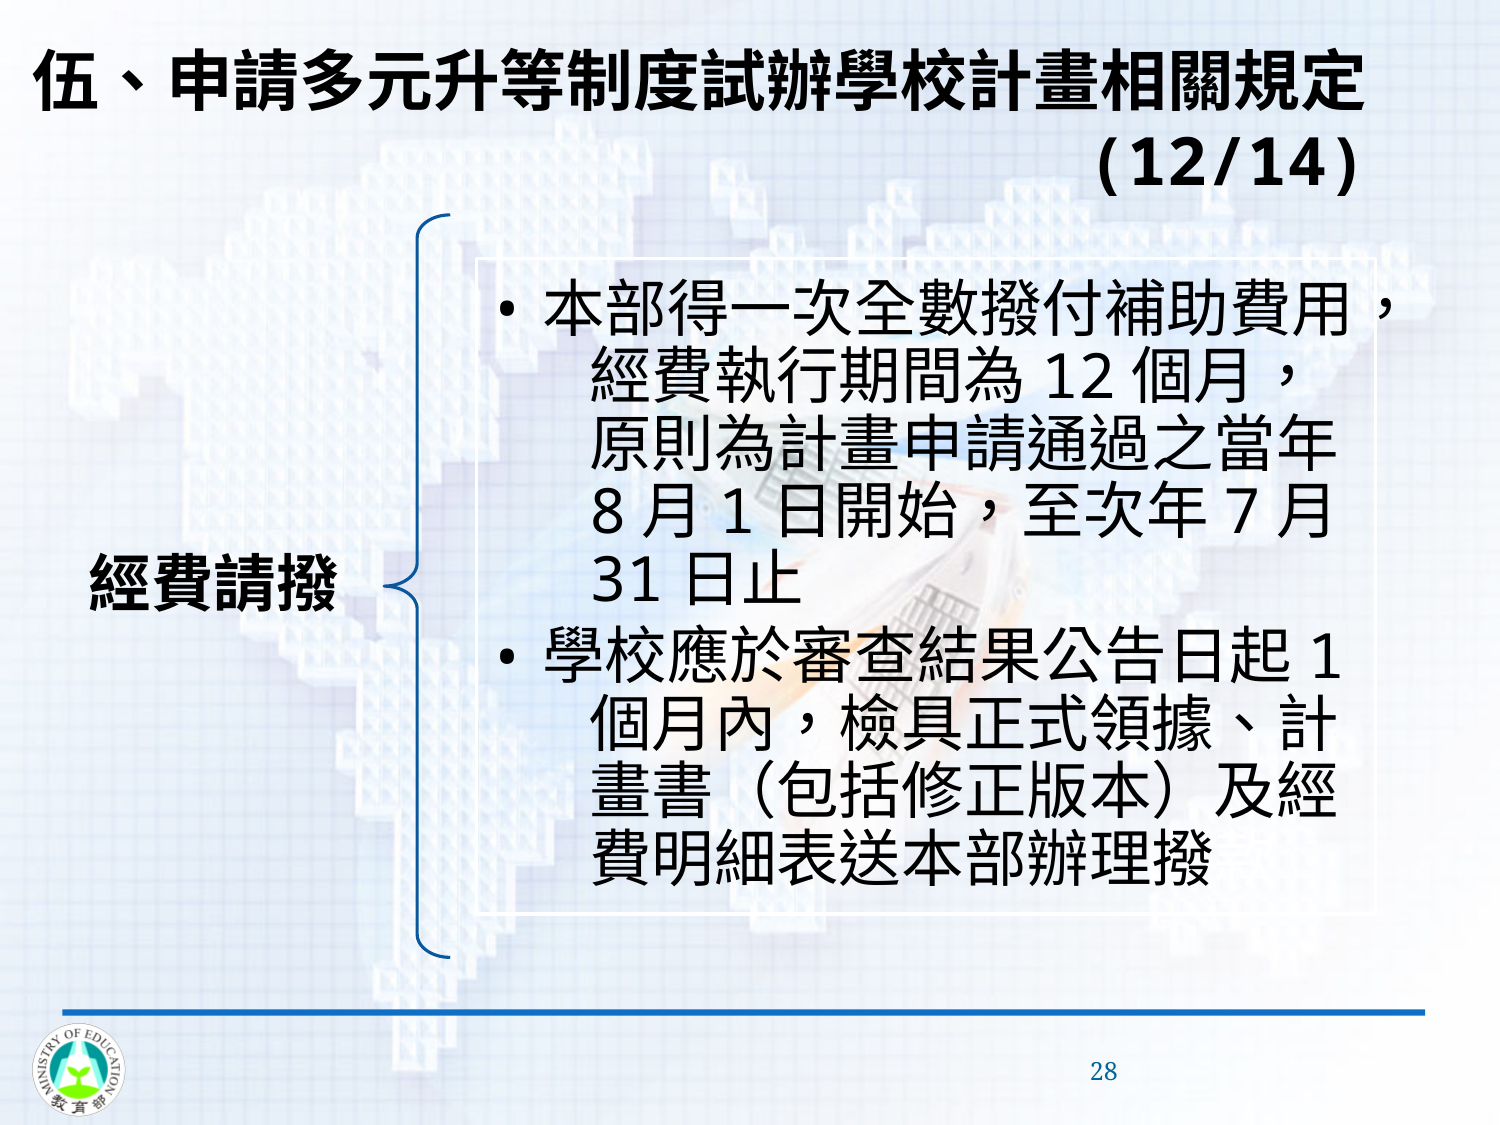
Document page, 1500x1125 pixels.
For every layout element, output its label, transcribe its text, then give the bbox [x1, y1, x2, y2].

text_box 本部得一次全數撥付補助費用，經費執行期間為12個月，原則為計畫申請通過之當年8月1日開始，至次年7月31日止 學校應於審查結果公告日起1個月內，檢具正式領據、計畫書（包括修正版本）及經費明細表送本部辦理撥款 [476, 258, 1376, 915]
text_box [1074, 1042, 1426, 1103]
text_box 經費請撥 [53, 493, 385, 680]
text_box 伍、申請多元升等制度試辦學校計畫相關規定 (12/14) [18, 31, 1459, 206]
